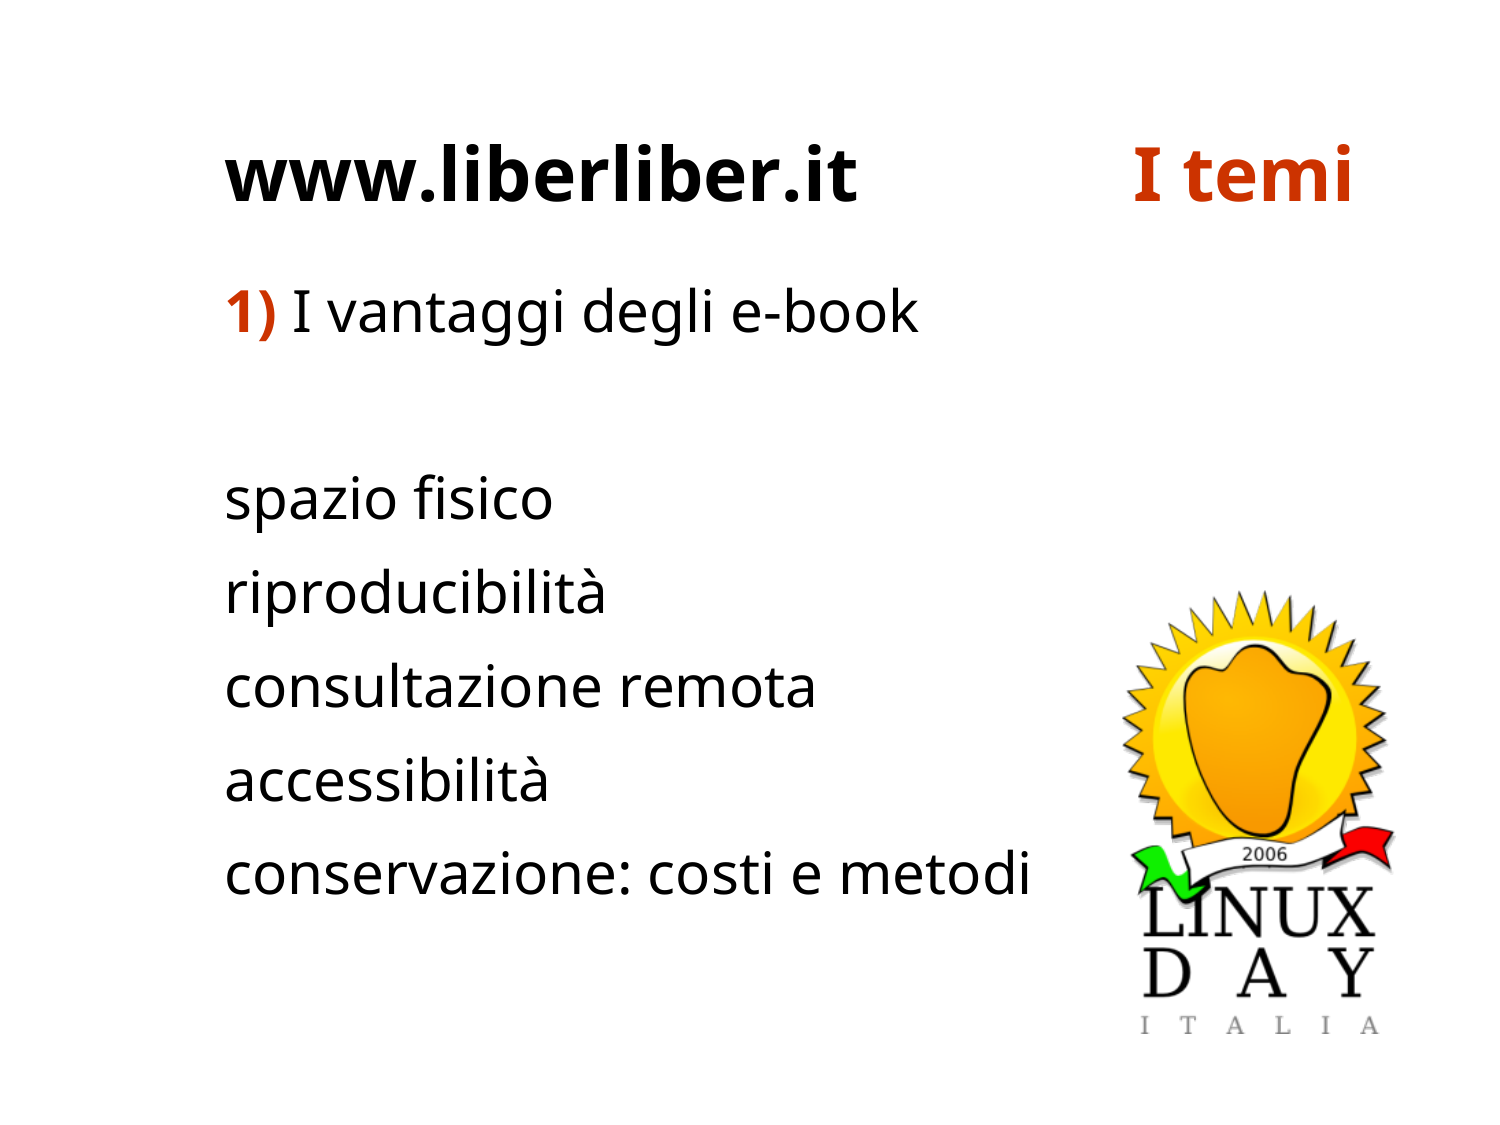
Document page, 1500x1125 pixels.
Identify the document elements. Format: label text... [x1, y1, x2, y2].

title www.liberliber.it I temi [209, 112, 1373, 233]
picture [1122, 590, 1396, 1034]
list 1) I vantaggi degli e-book spazio fisico riproducibilità consultazione remota accessibilità conservazione: costi e metodi [209, 262, 1073, 1006]
